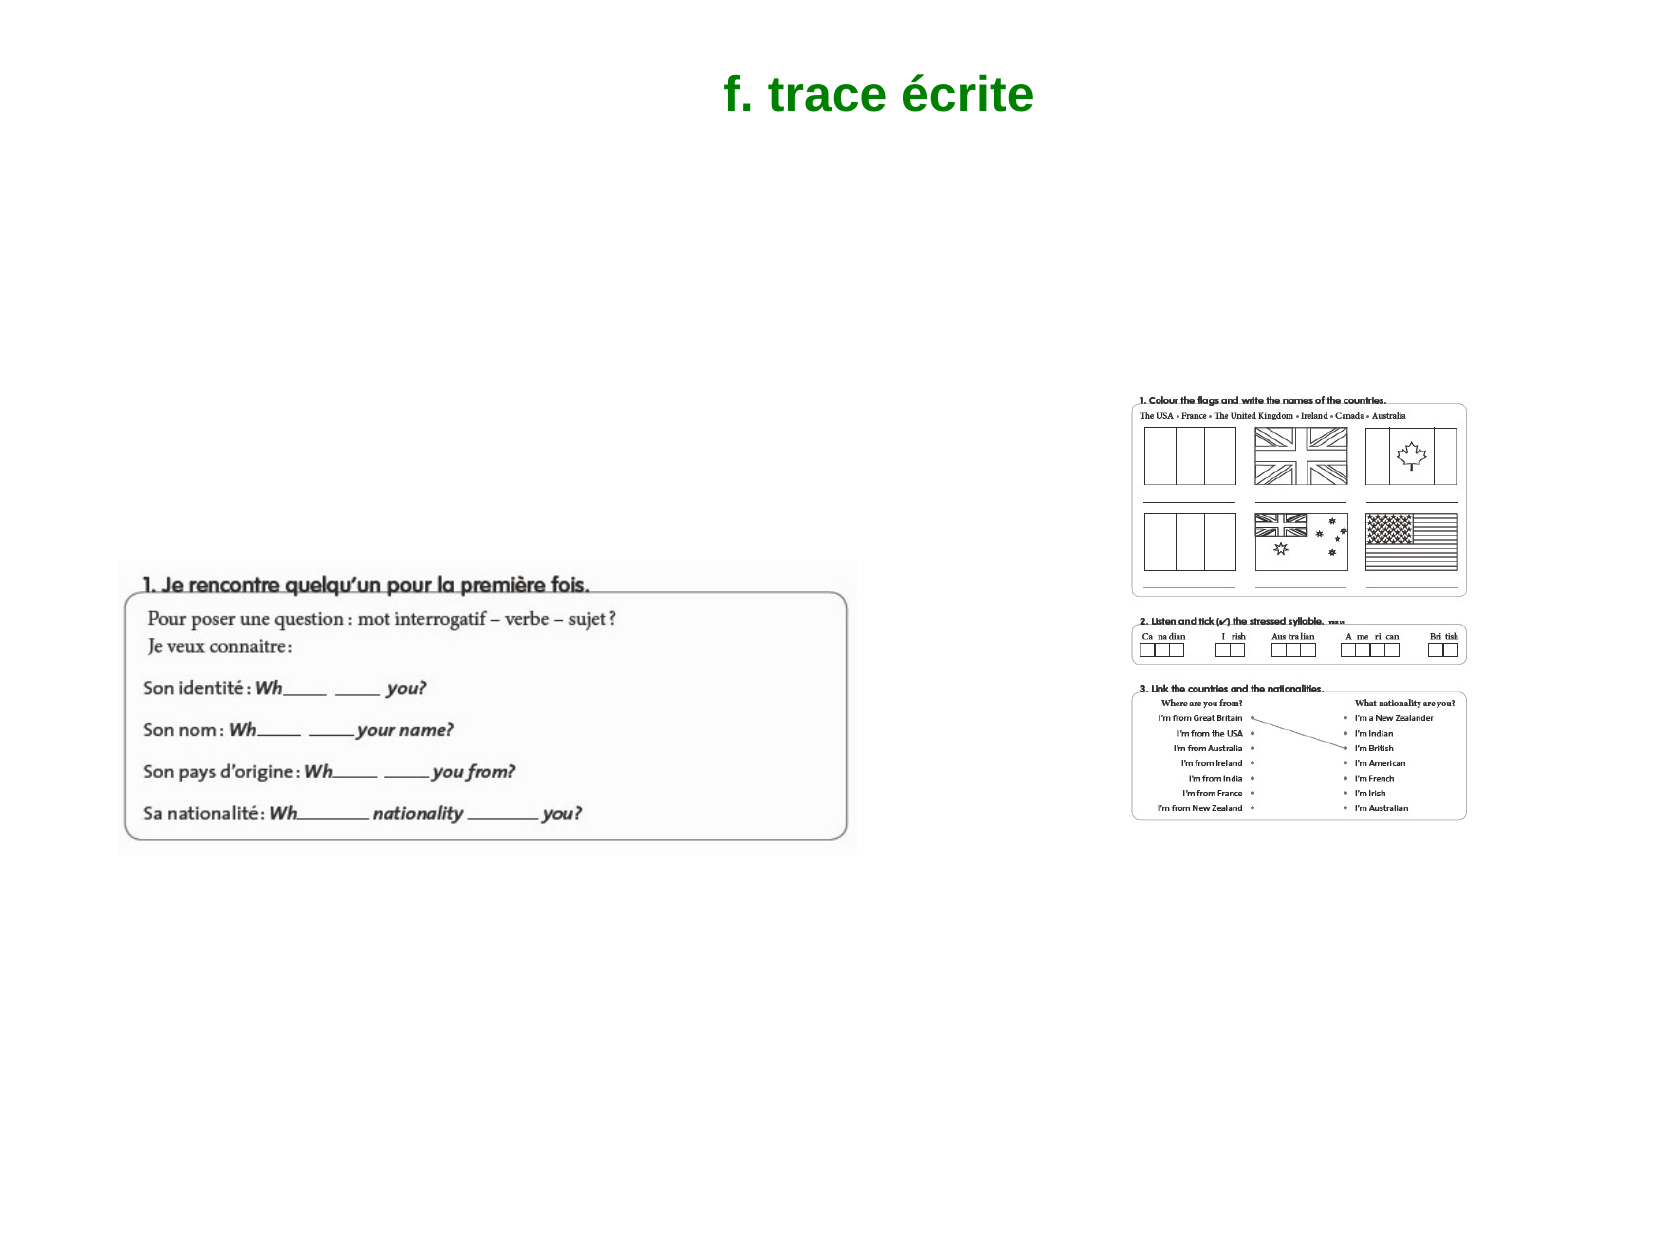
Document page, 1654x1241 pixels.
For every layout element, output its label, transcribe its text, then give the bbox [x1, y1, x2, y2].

picture [118, 560, 857, 855]
picture [1122, 387, 1475, 827]
text_box f. trace écrite [708, 59, 1051, 131]
